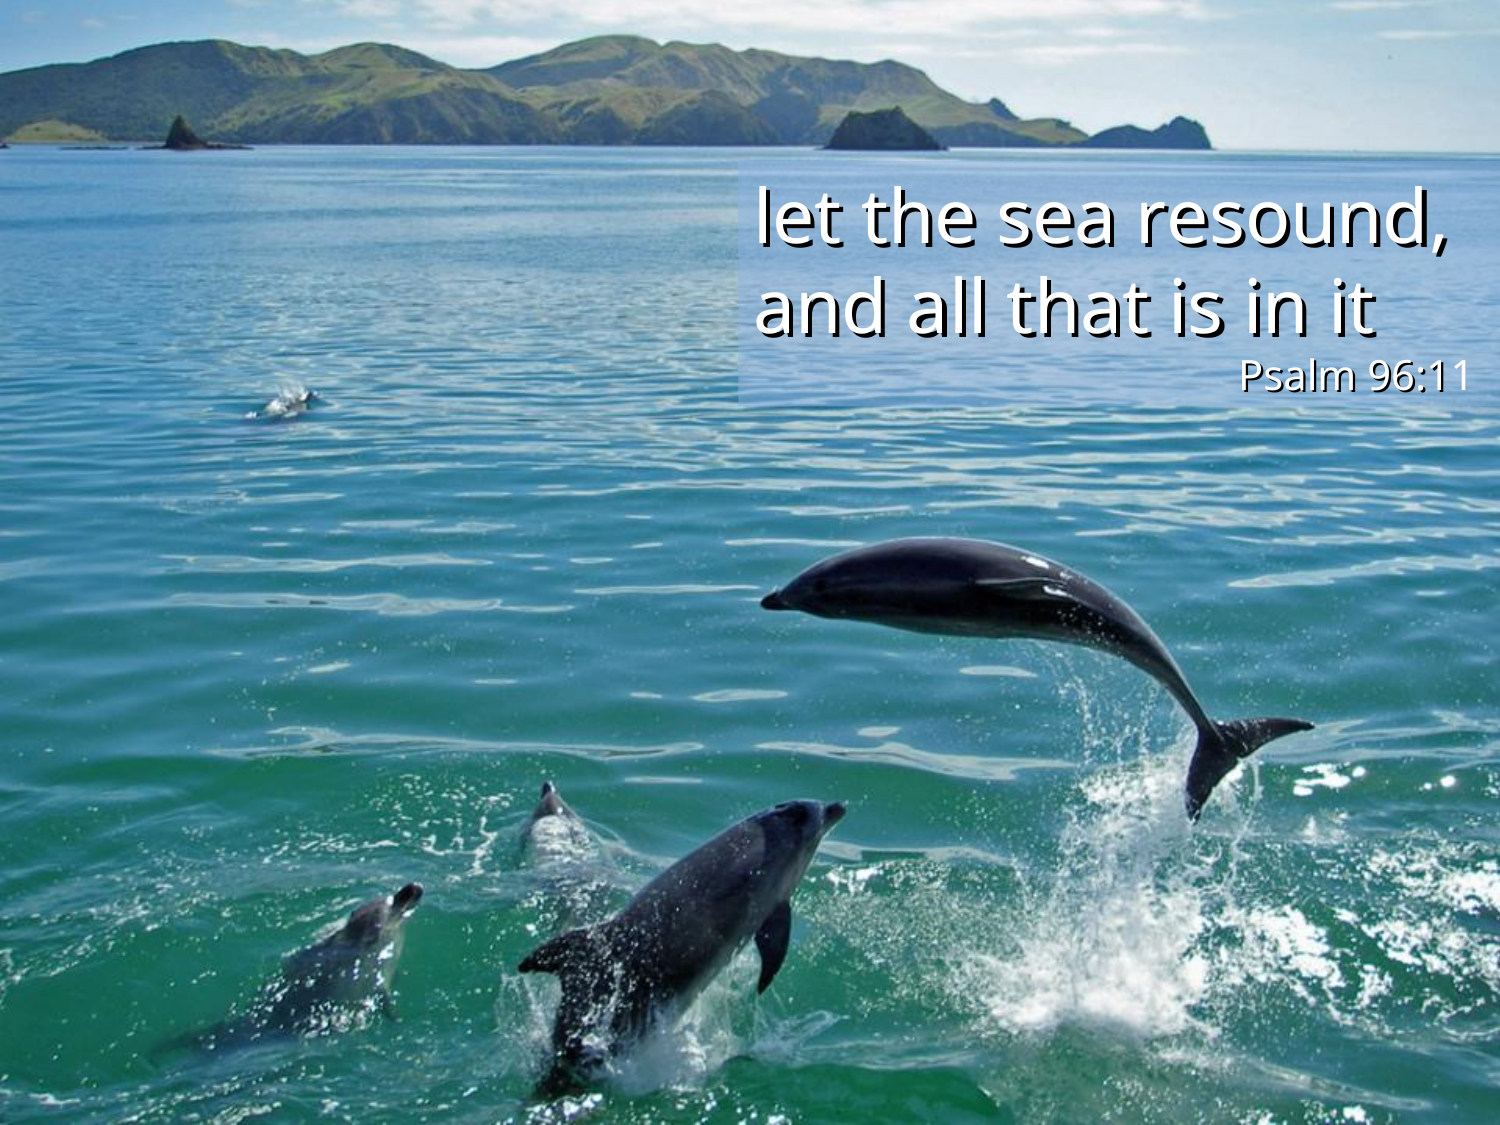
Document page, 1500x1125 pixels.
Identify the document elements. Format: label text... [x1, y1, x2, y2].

picture [0, 0, 1500, 1125]
text_box let the sea resound, and all that is in it Psalm 96:11 [738, 160, 1500, 407]
